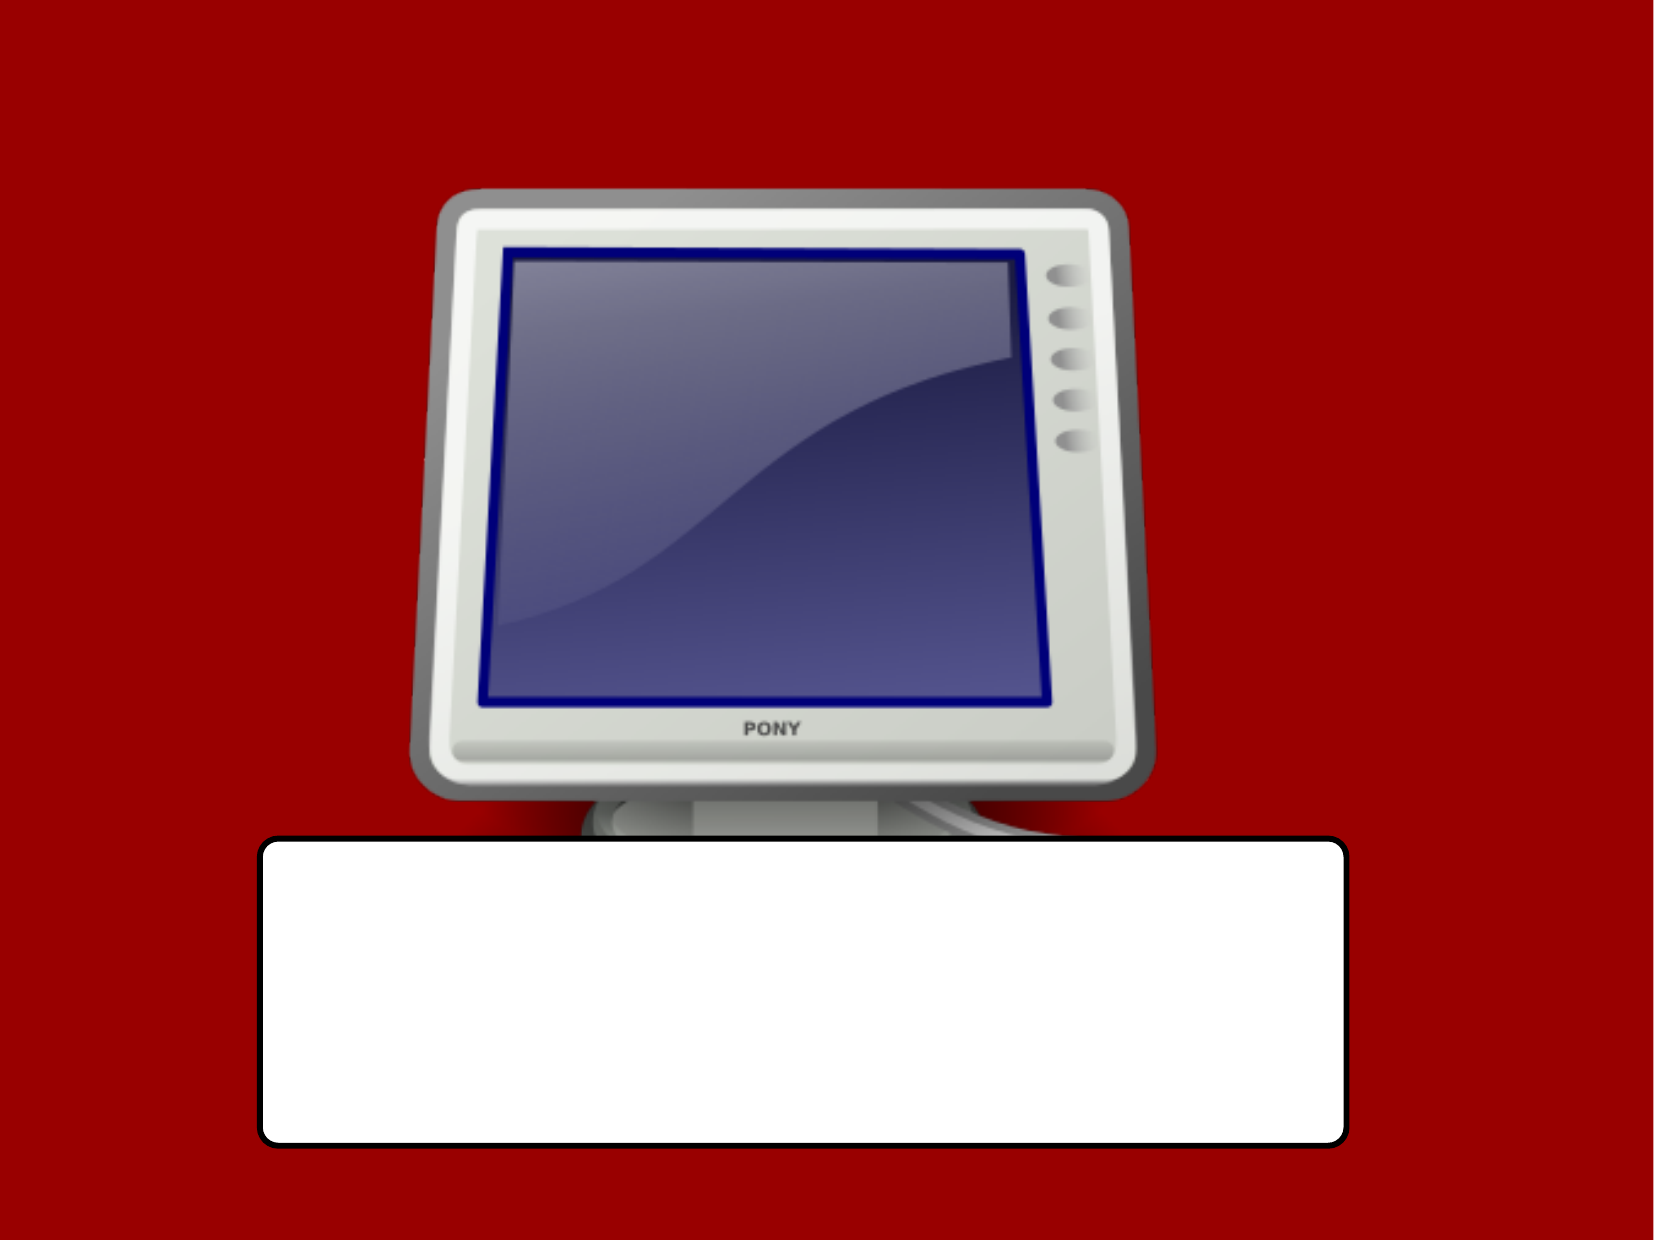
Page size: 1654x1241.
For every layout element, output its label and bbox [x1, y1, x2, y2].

text_box [259, 838, 1347, 1146]
picture [337, 165, 1317, 838]
